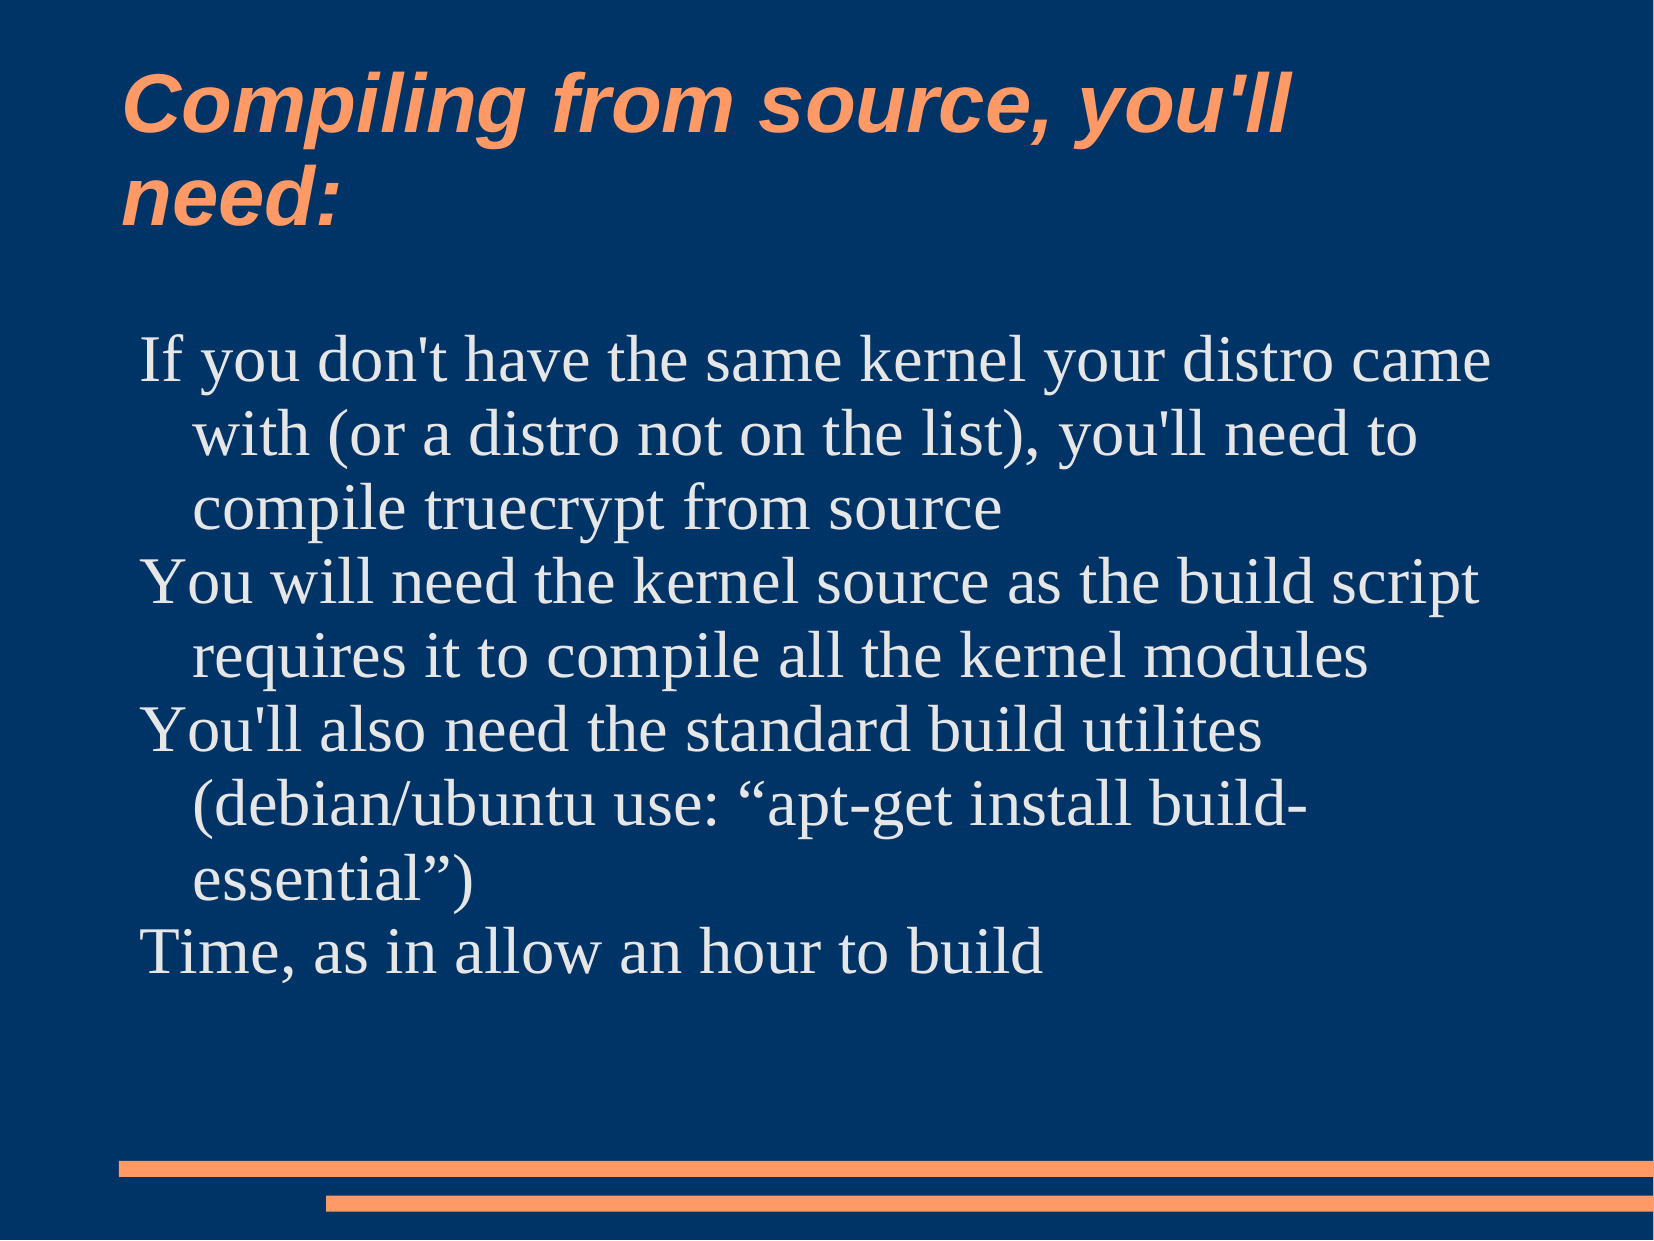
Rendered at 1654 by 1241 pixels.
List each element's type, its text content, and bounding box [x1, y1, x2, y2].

list If you don't have the same kernel your distro came with (or a distro not on the list), you'll need to compile truecrypt from source You will need the kernel source as the build script requires it to compile all the kernel modules You'll also need the standard build utilites (debian/ubuntu use: “apt-get install build-essential”) Time, as in allow an hour to build [121, 322, 1561, 1155]
title Compiling from source, you'll need: [121, 24, 1534, 276]
